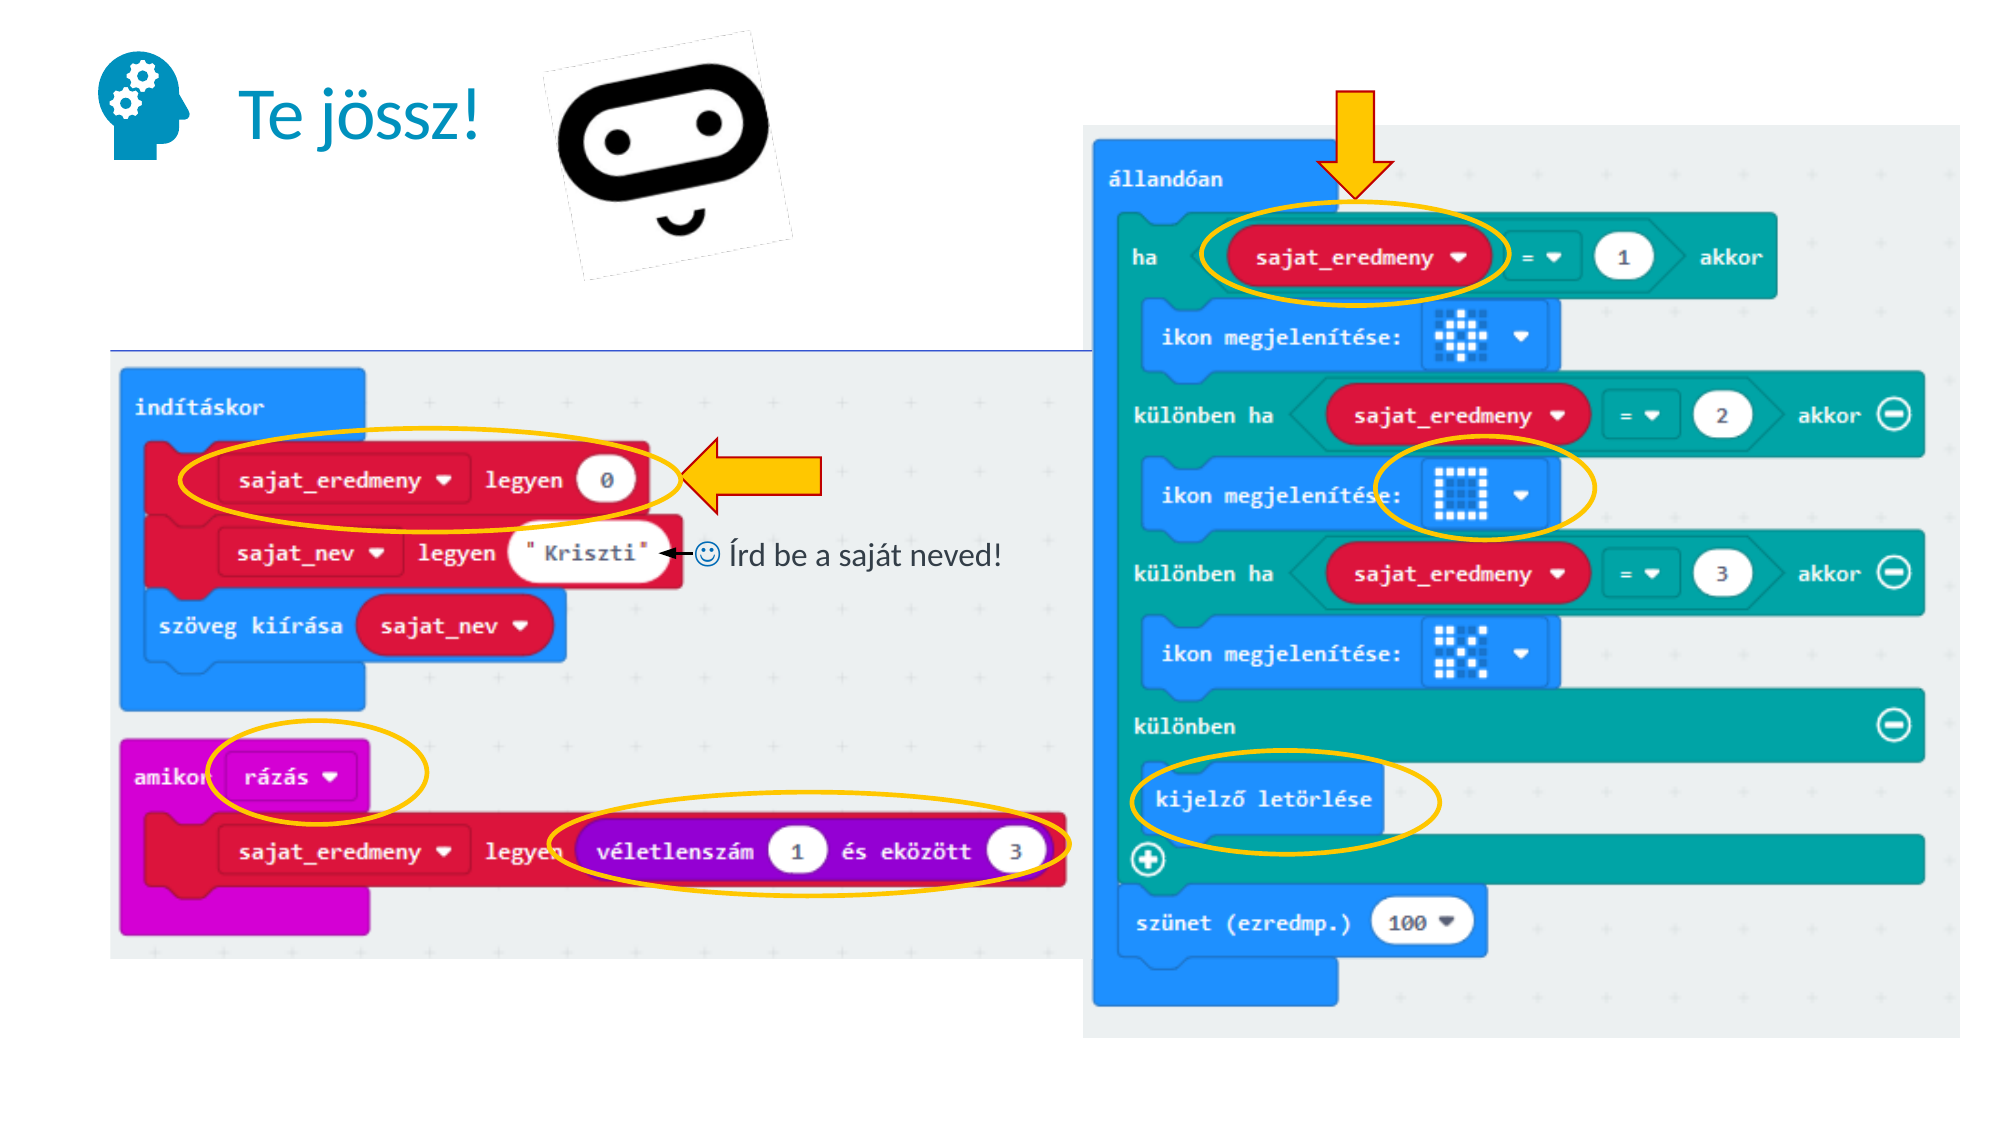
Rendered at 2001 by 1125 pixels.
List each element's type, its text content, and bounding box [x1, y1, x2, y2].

title Te jössz! [238, 78, 542, 174]
title Te jössz! [794, 78, 1922, 174]
text_box [1330, 174, 1381, 199]
picture [1303, 299, 1408, 303]
text_box [682, 438, 821, 514]
picture [1204, 205, 1506, 297]
picture [110, 125, 1960, 1039]
picture [542, 29, 794, 281]
text_box  Írd be a saját neved! [693, 537, 1007, 574]
